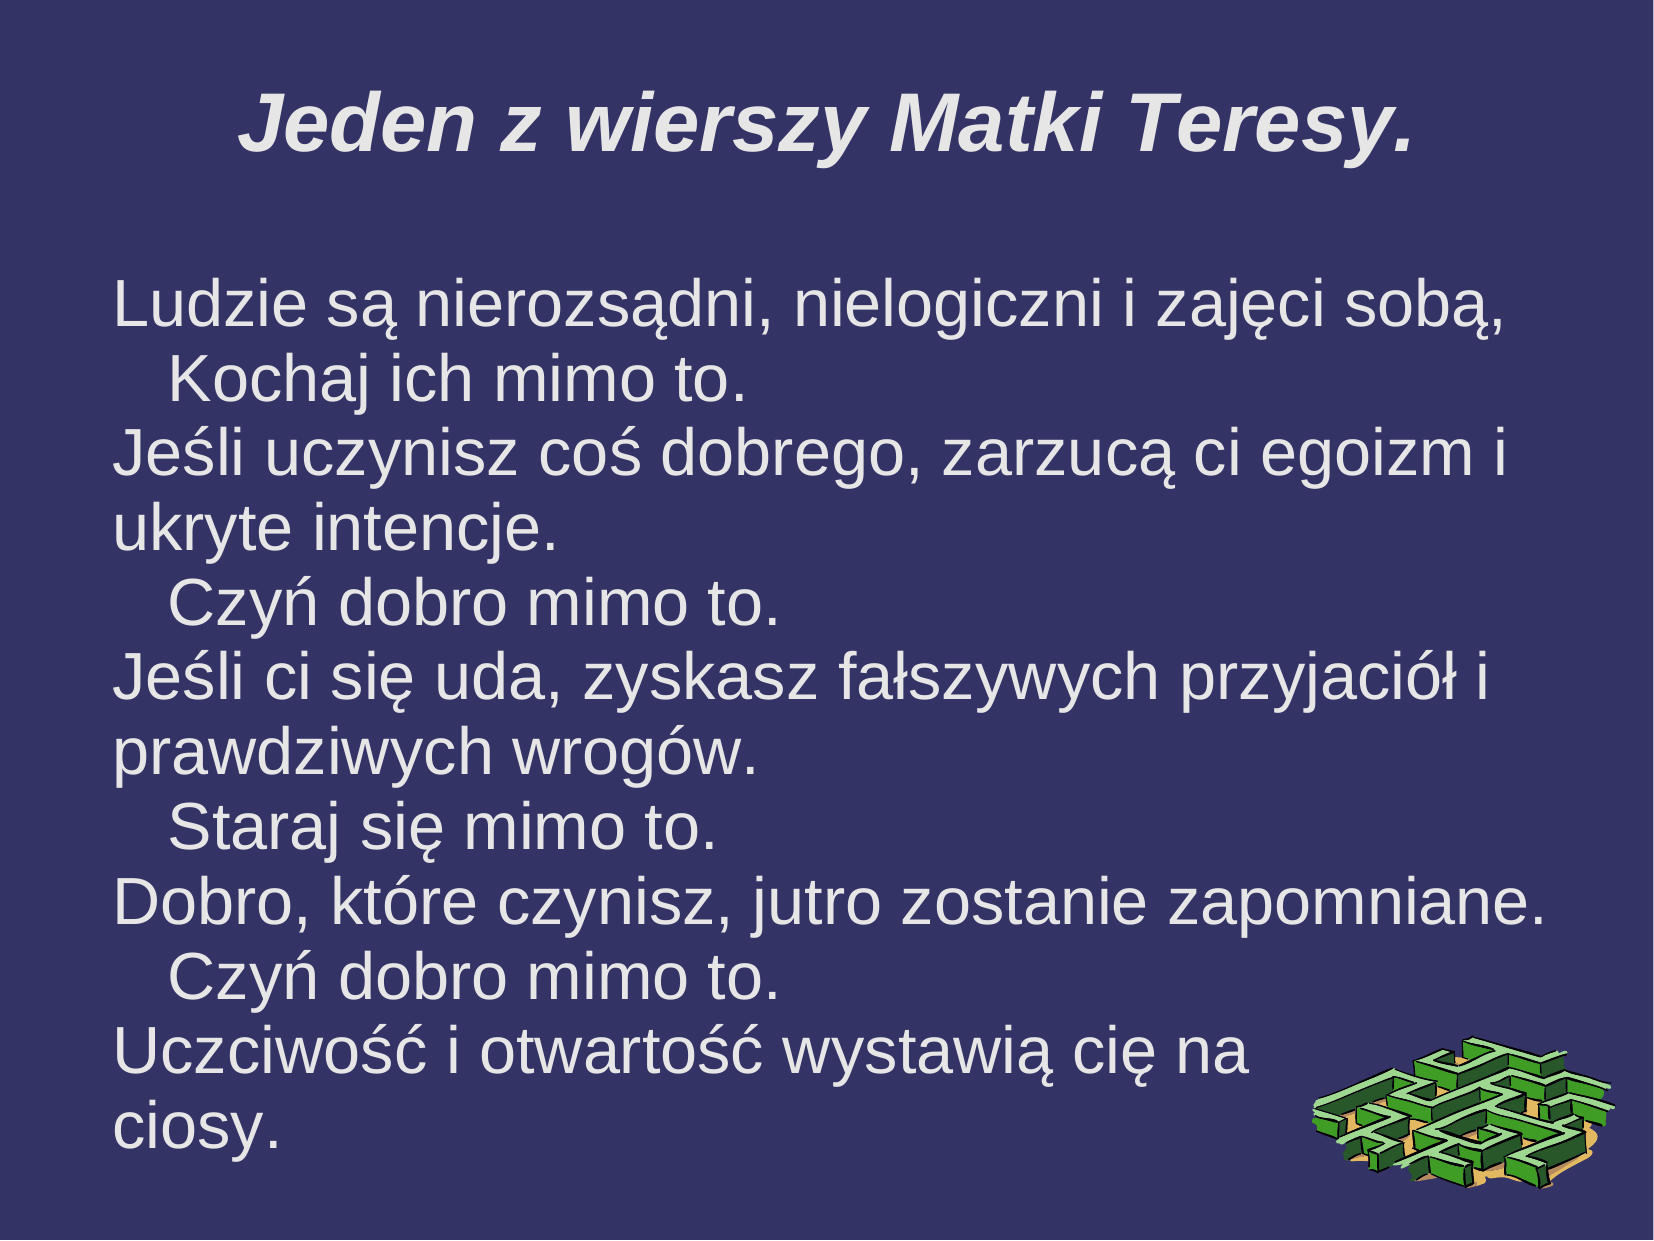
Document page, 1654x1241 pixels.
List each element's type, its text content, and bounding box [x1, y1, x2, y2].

list Ludzie są nierozsądni, nielogiczni i zajęci sobą, Kochaj ich mimo to. Jeśli uczynisz coś dobrego, zarzucą ci egoizm i ukryte intencje. Czyń dobro mimo to. Jeśli ci się uda, zyskasz fałszywych przyjaciół i prawdziwych wrogów. Staraj się mimo to. Dobro, które czynisz, jutro zostanie zapomniane. Czyń dobro mimo to. Uczciwość i otwartość wystawią cię na ciosy. [29, 265, 1625, 1241]
title Jeden z wierszy Matki Teresy. [121, 19, 1534, 227]
